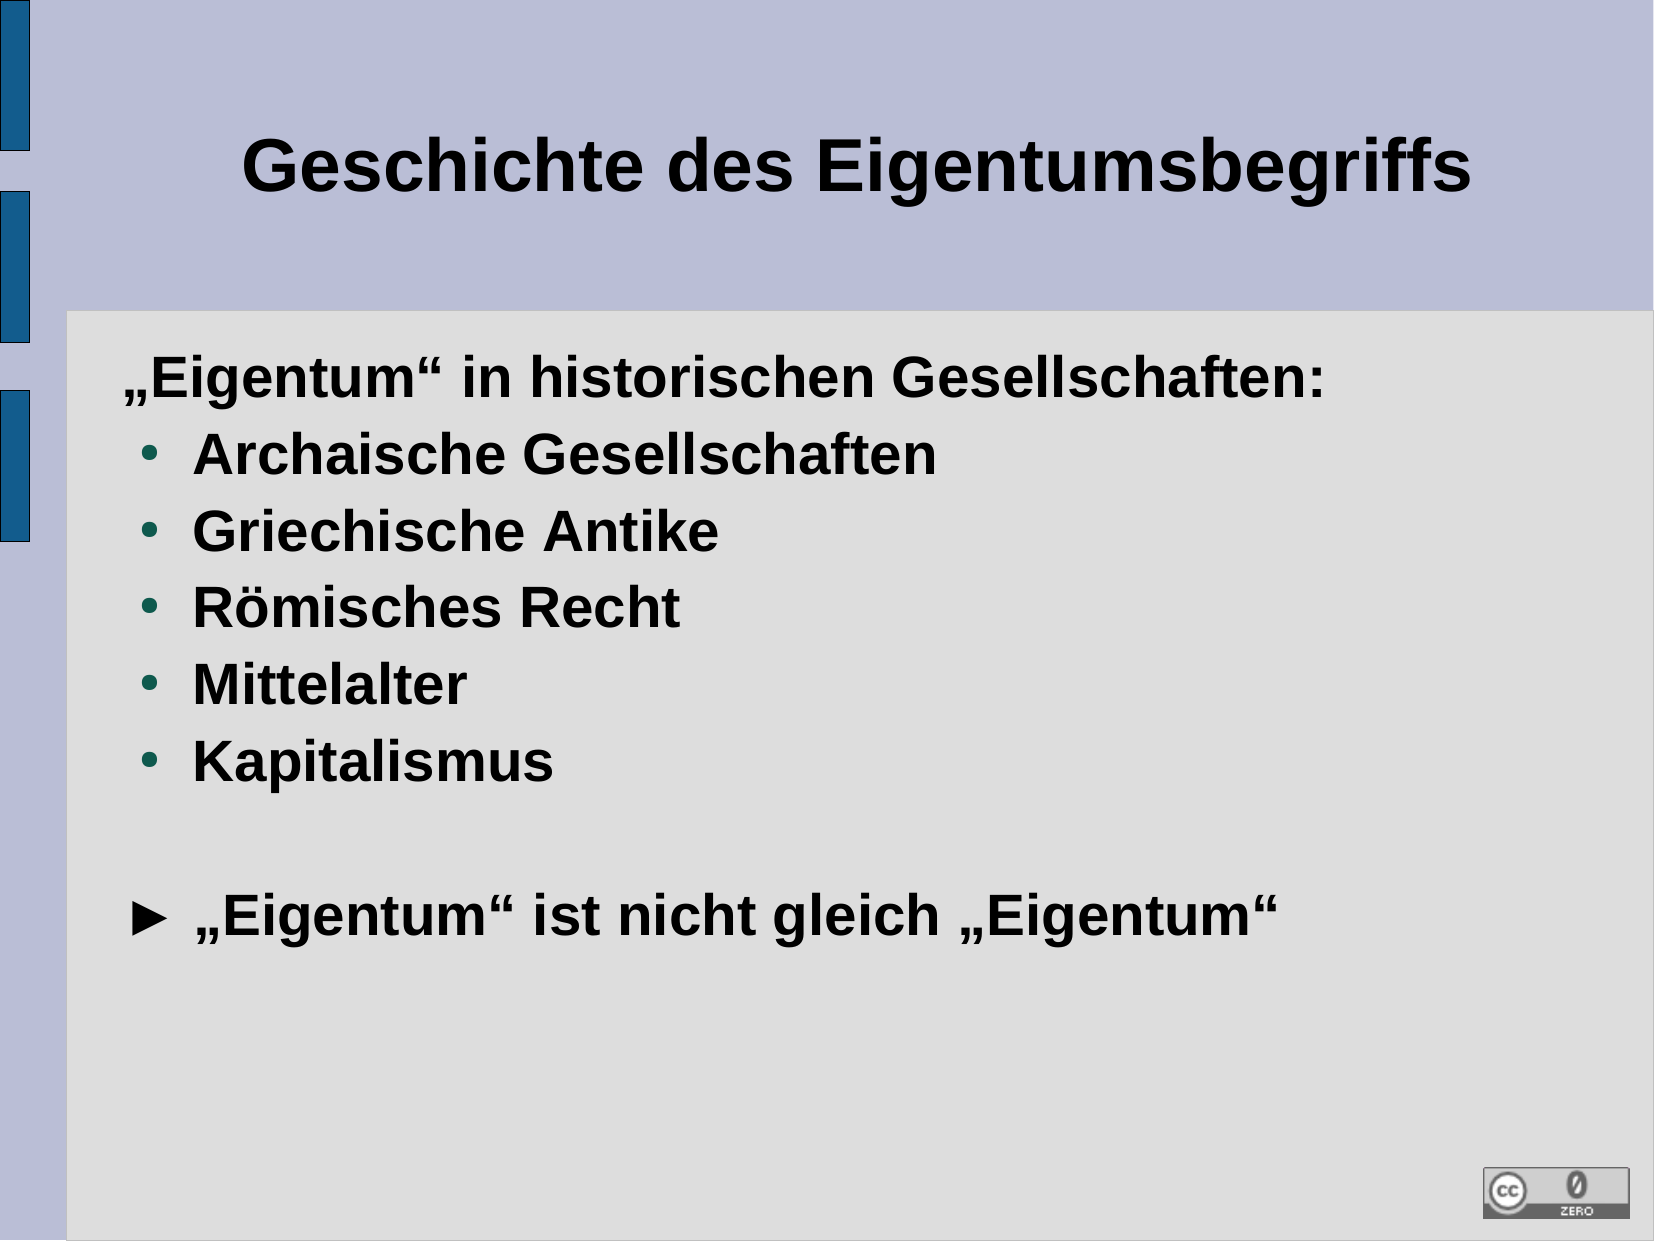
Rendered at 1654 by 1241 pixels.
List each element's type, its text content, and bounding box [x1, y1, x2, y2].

title Geschichte des Eigentumsbegriffs [121, 61, 1595, 269]
picture [1483, 1167, 1630, 1219]
list „Eigentum“ in historischen Gesellschaften: Archaische Gesellschaften Griechische Antike Römisches Recht Mittelalter Kapitalismus ► „Eigentum“ ist nicht gleich „Eigentum“ [121, 344, 1595, 1137]
